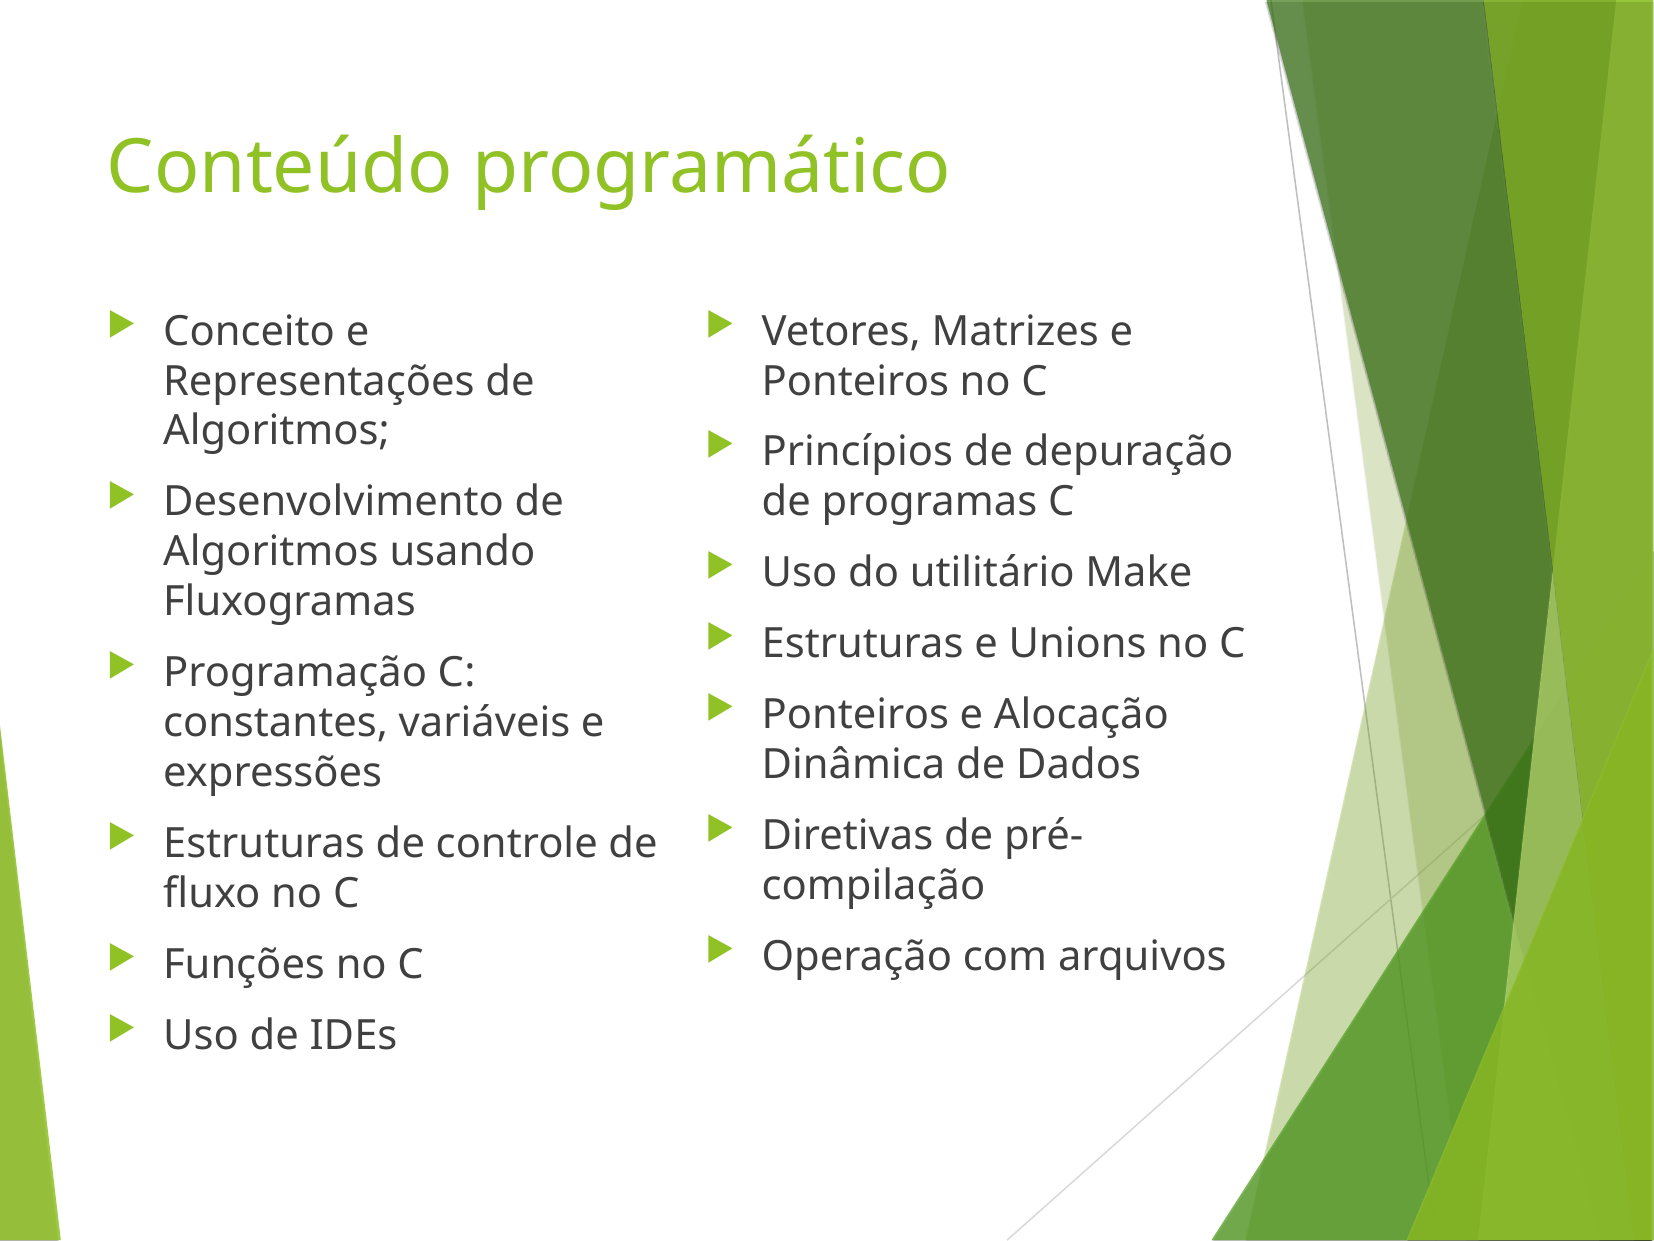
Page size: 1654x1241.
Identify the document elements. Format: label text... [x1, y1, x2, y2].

title Conteúdo programático [91, 110, 1258, 295]
list Vetores, Matrizes e Ponteiros no C Princípios de depuração de programas C Uso do utilitário Make Estruturas e Unions no C Ponteiros e Alocação Dinâmica de Dados Diretivas de pré-compilação Operação com arquivos [690, 295, 1293, 1188]
list Conceito e Representações de Algoritmos; Desenvolvimento de Algoritmos usando Fluxogramas Programação C: constantes, variáveis e expressões Estruturas de controle de fluxo no C Funções no C Uso de IDEs [91, 295, 690, 1093]
